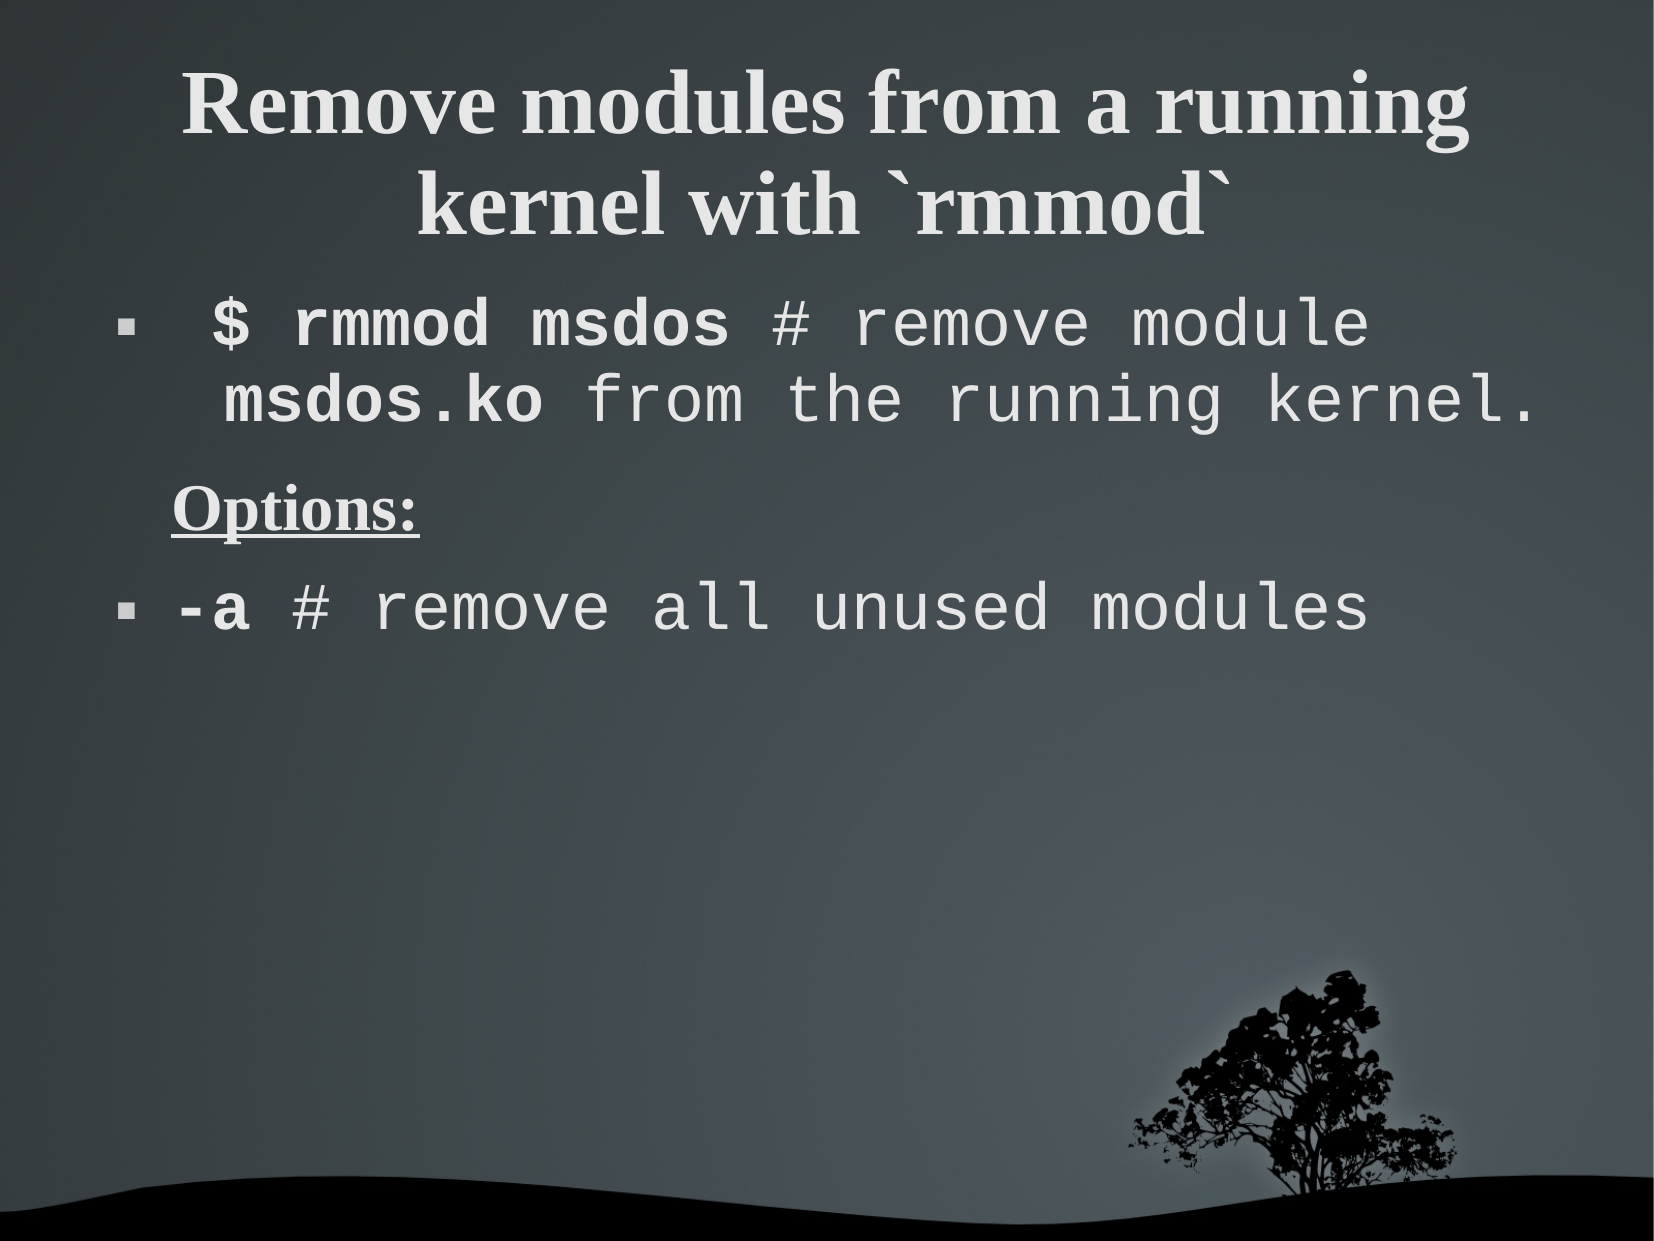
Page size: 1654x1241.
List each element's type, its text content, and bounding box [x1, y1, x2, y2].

title Remove modules from a running kernel with `rmmod` [82, 33, 1571, 273]
list $ rmmod msdos # remove module msdos.ko from the running kernel. Options: -a # remove all unused modules [82, 290, 1571, 1109]
picture [0, 0, 1654, 1241]
